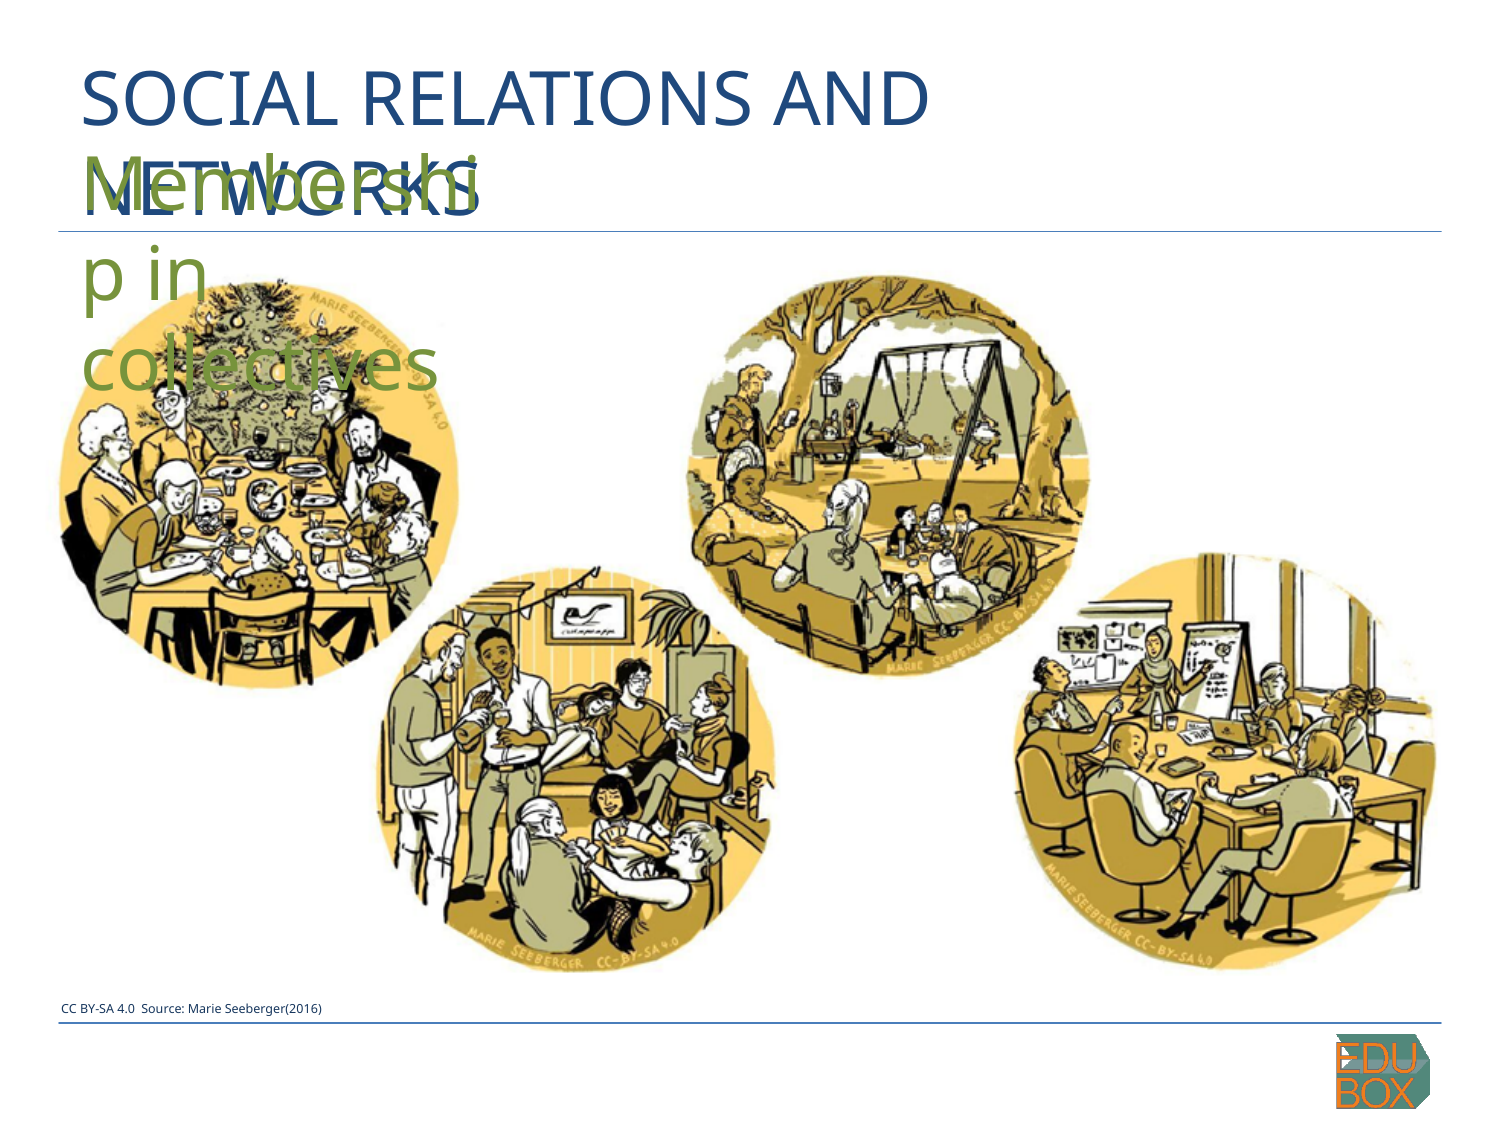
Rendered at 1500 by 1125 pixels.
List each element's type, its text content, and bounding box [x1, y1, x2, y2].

text_box CC BY-SA 4.0 Source: Marie Seeberger(2016) [45, 993, 1121, 1027]
list Membership in collectives [64, 127, 1040, 247]
picture [1328, 1028, 1437, 1114]
title SOCIAL RELATIONS AND NETWORKS [64, 42, 1471, 153]
picture [41, 257, 1447, 988]
